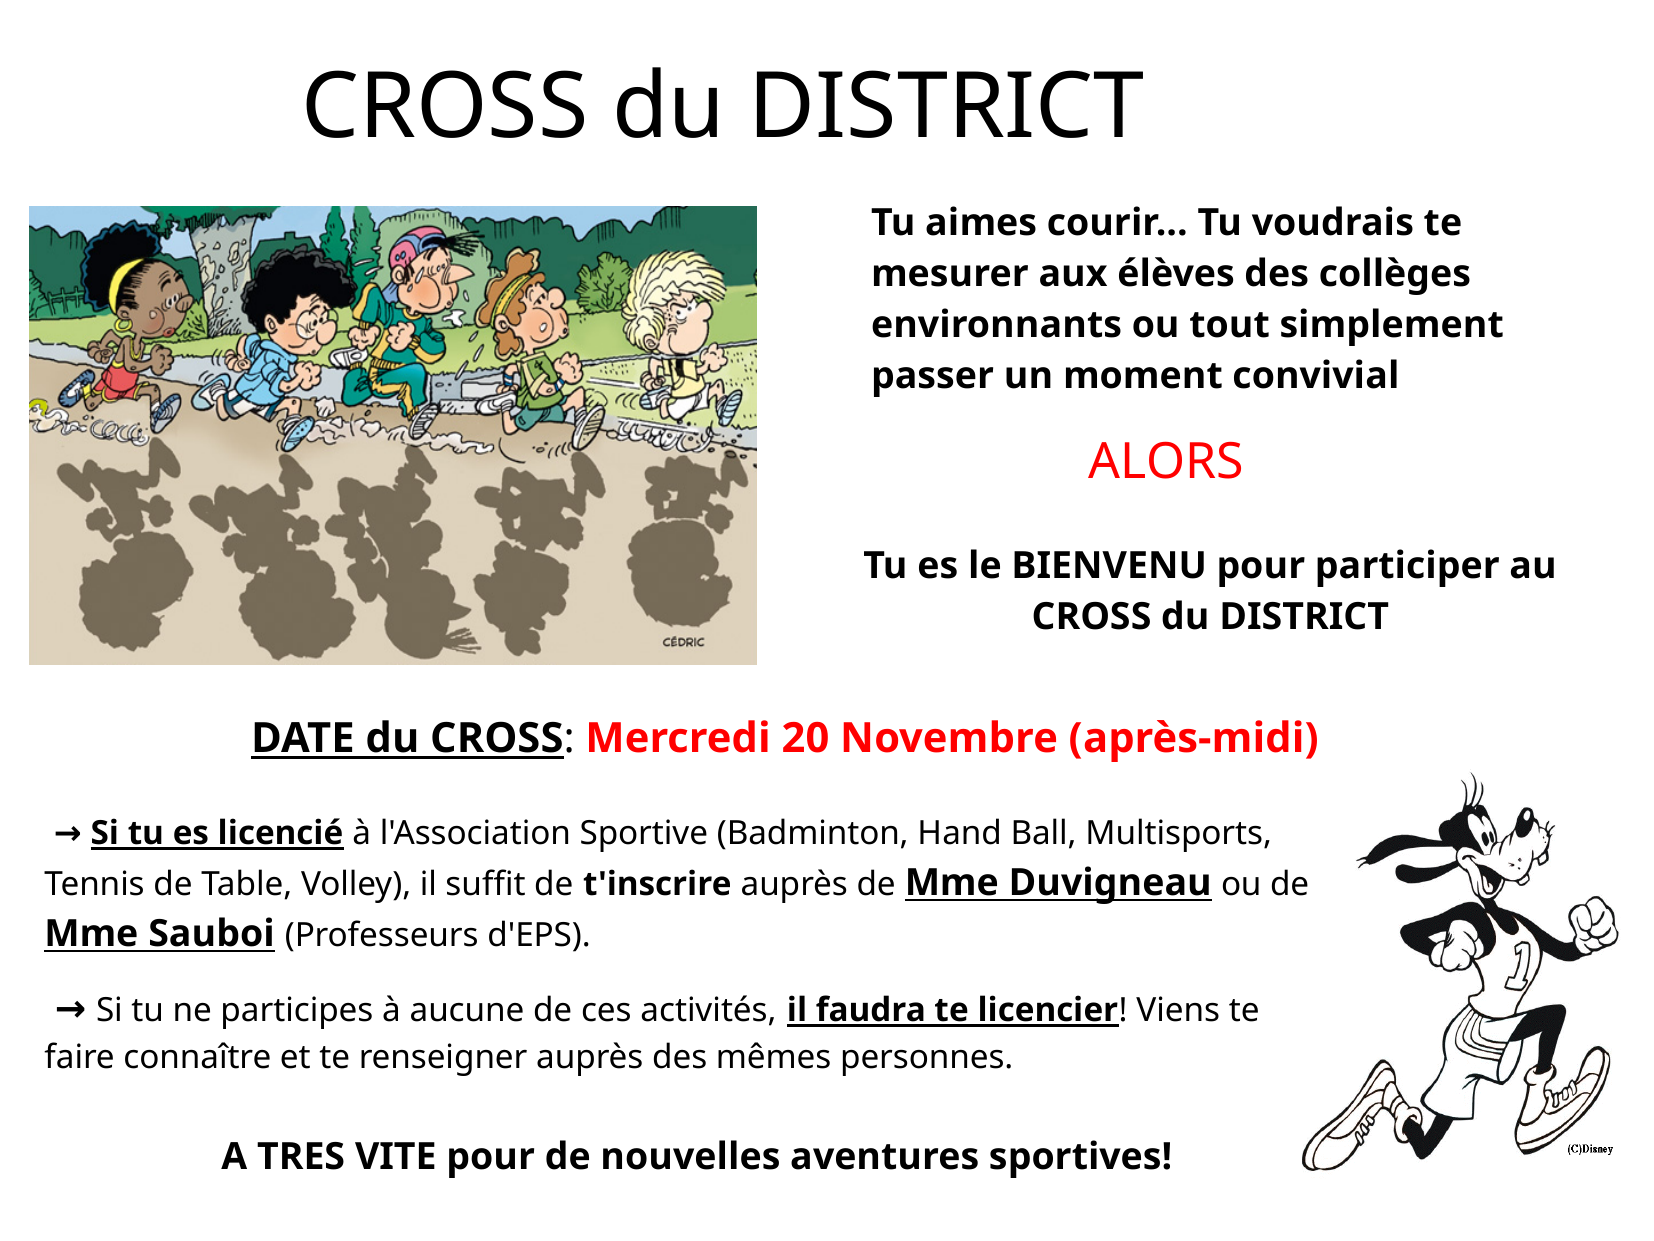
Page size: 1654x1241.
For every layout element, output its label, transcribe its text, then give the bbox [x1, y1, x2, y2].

text_box → Si tu ne participes à aucune de ces activités, il faudra te licencier! Viens te faire connaître et te renseigner auprès des mêmes personnes. [29, 974, 1329, 1088]
picture [29, 206, 757, 665]
text_box DATE du CROSS: Mercredi 20 Novembre (après-midi) [236, 700, 1477, 774]
text_box Tu es le BIENVENU pour participer au CROSS du DISTRICT [797, 531, 1625, 652]
text_box Tu aimes courir... Tu voudrais te mesurer aux élèves des collèges environnants ou tout simplement passer un moment convivial [856, 188, 1565, 414]
picture [1299, 767, 1625, 1182]
text_box A TRES VITE pour de nouvelles aventures sportives! [206, 1122, 1211, 1190]
title CROSS du DISTRICT [147, 38, 1300, 167]
text_box → Si tu es licencié à l'Association Sportive (Badminton, Hand Ball, Multisports, Tennis de Table, Volley), il suffit de t'inscrire auprès de Mme Duvigneau ou de Mme Sauboi (Professeurs d'EPS). [29, 797, 1359, 970]
text_box ALORS [974, 417, 1359, 502]
